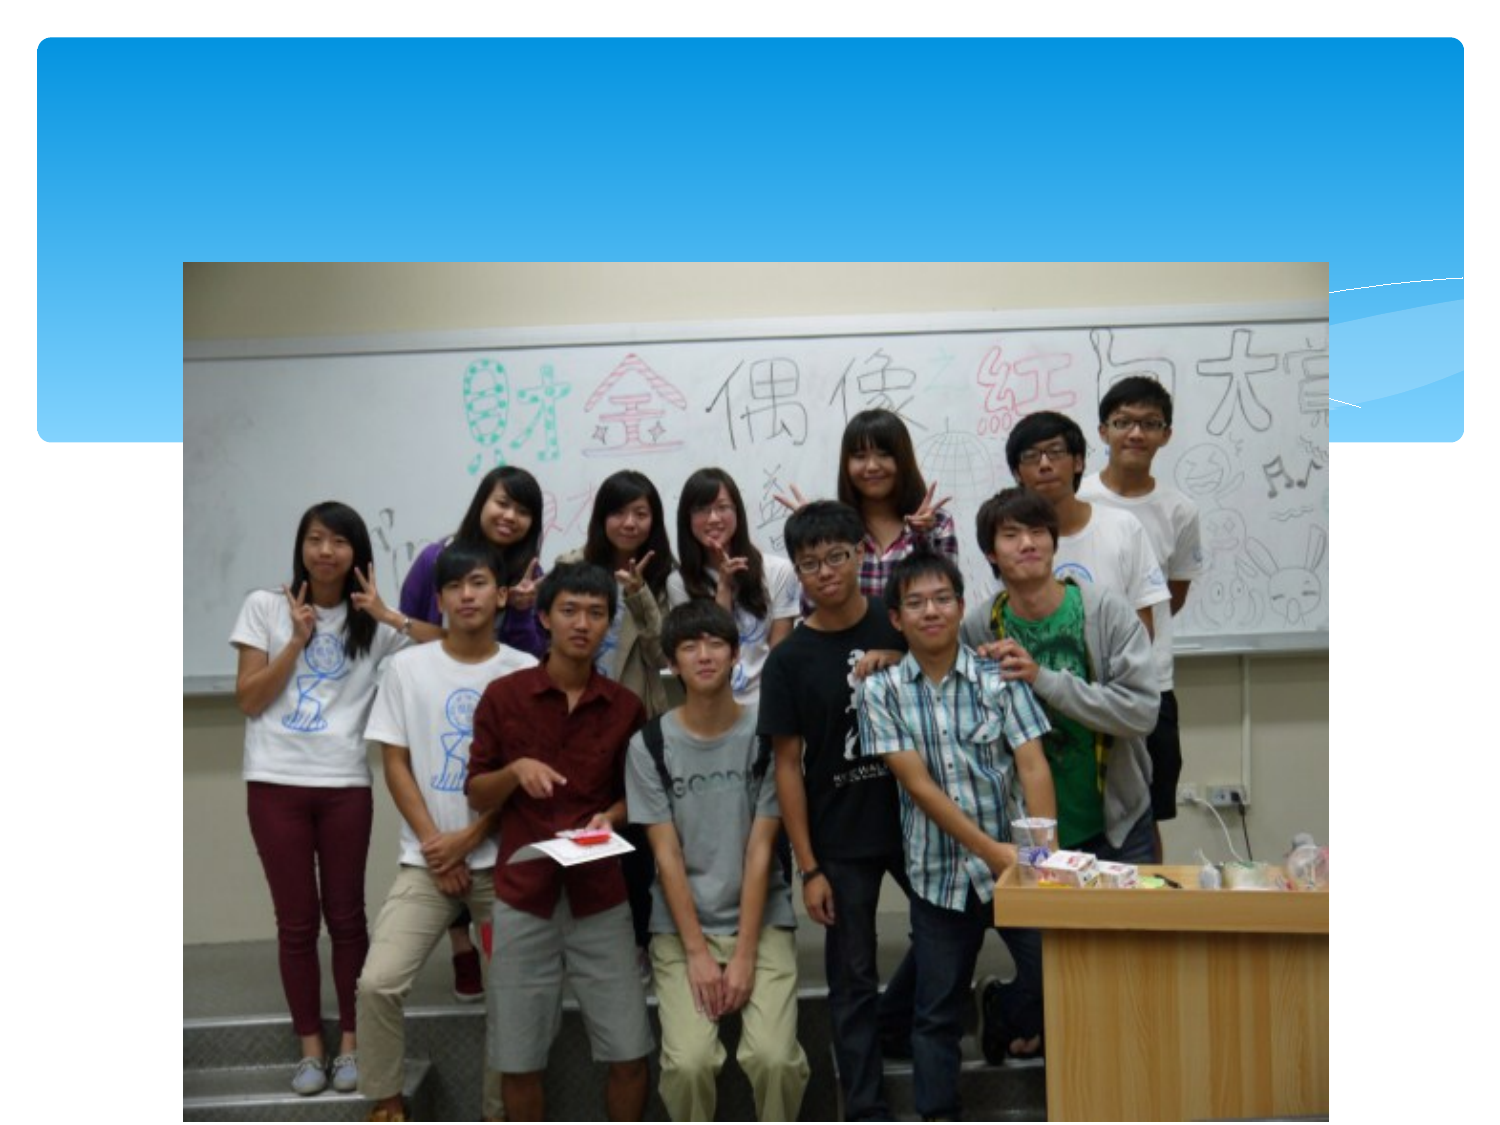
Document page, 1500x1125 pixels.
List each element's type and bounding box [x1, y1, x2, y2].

picture [183, 262, 1329, 1122]
